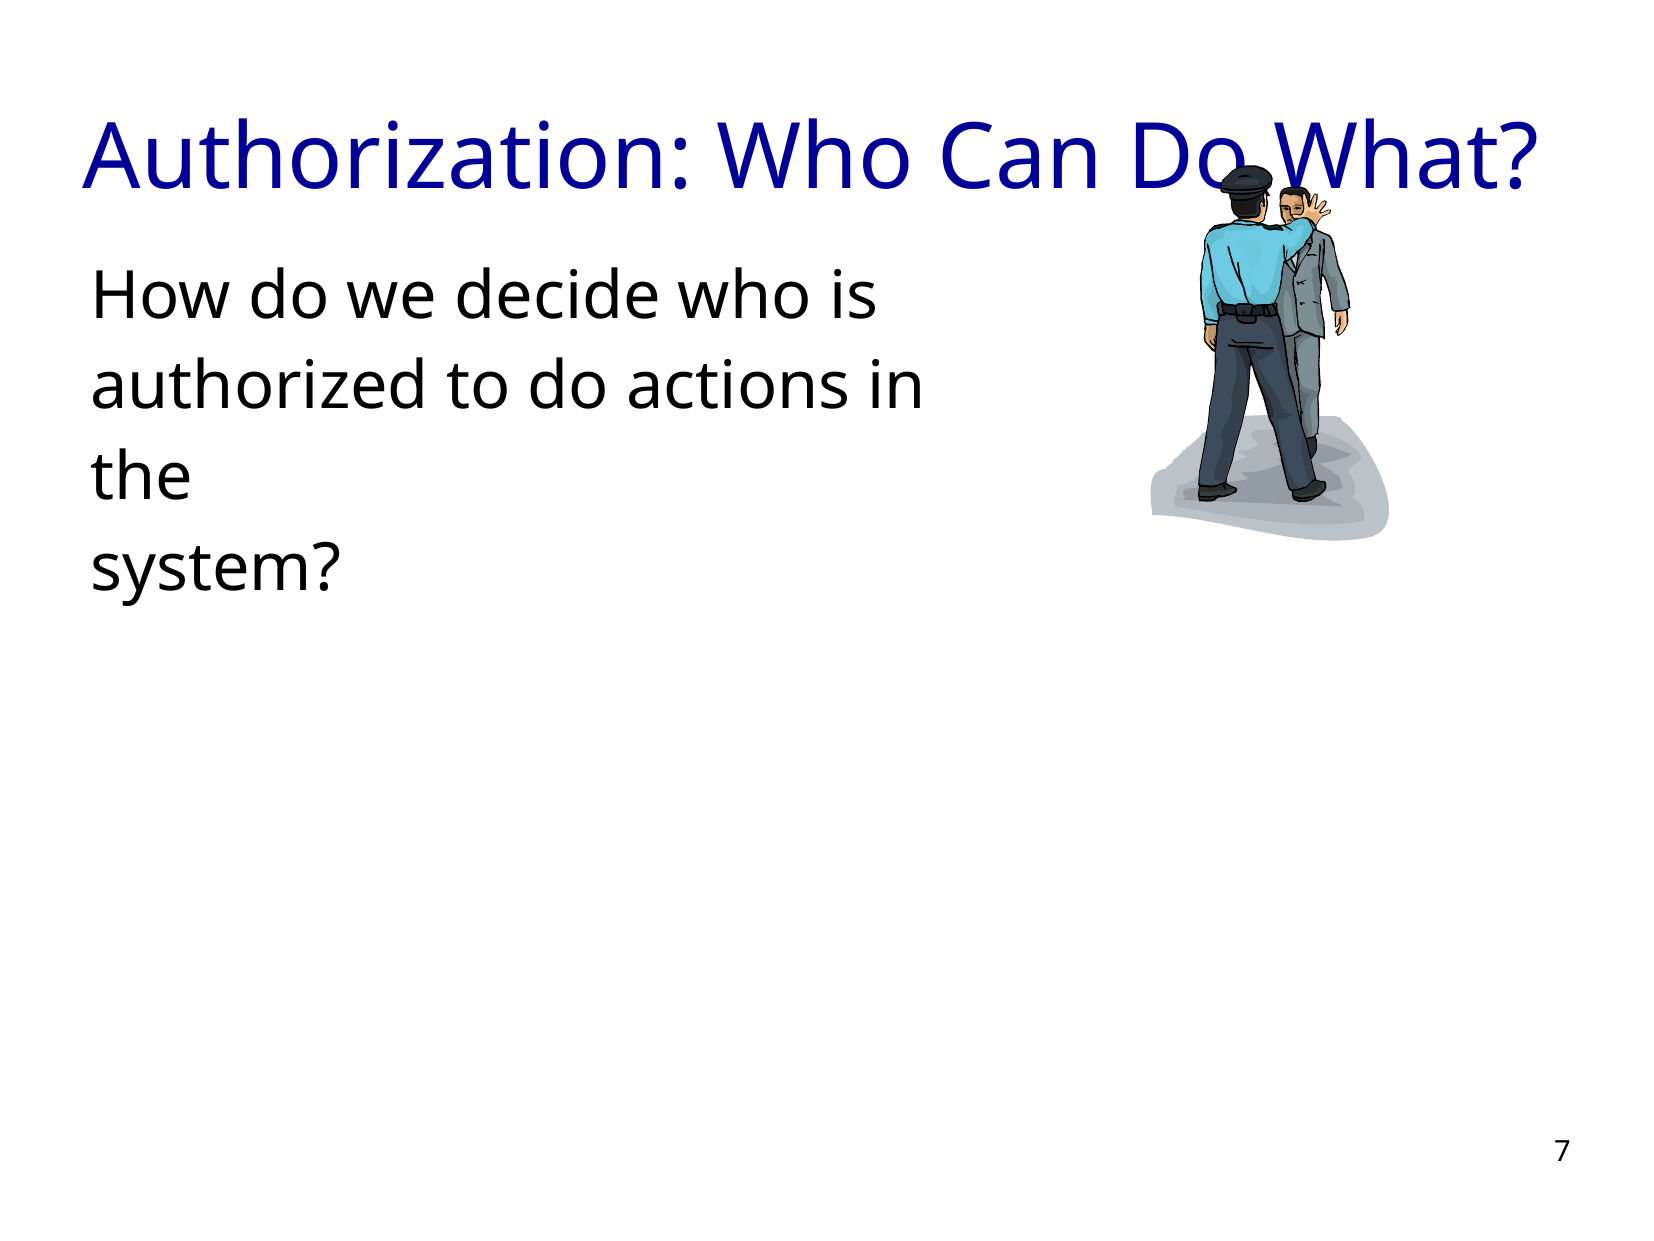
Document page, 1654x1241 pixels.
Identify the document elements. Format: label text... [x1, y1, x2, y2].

list How do we decide who is authorized to do actions in the system? [54, 246, 1006, 1171]
title Authorization: Who Can Do What? [82, 49, 1571, 257]
picture [1143, 165, 1418, 552]
